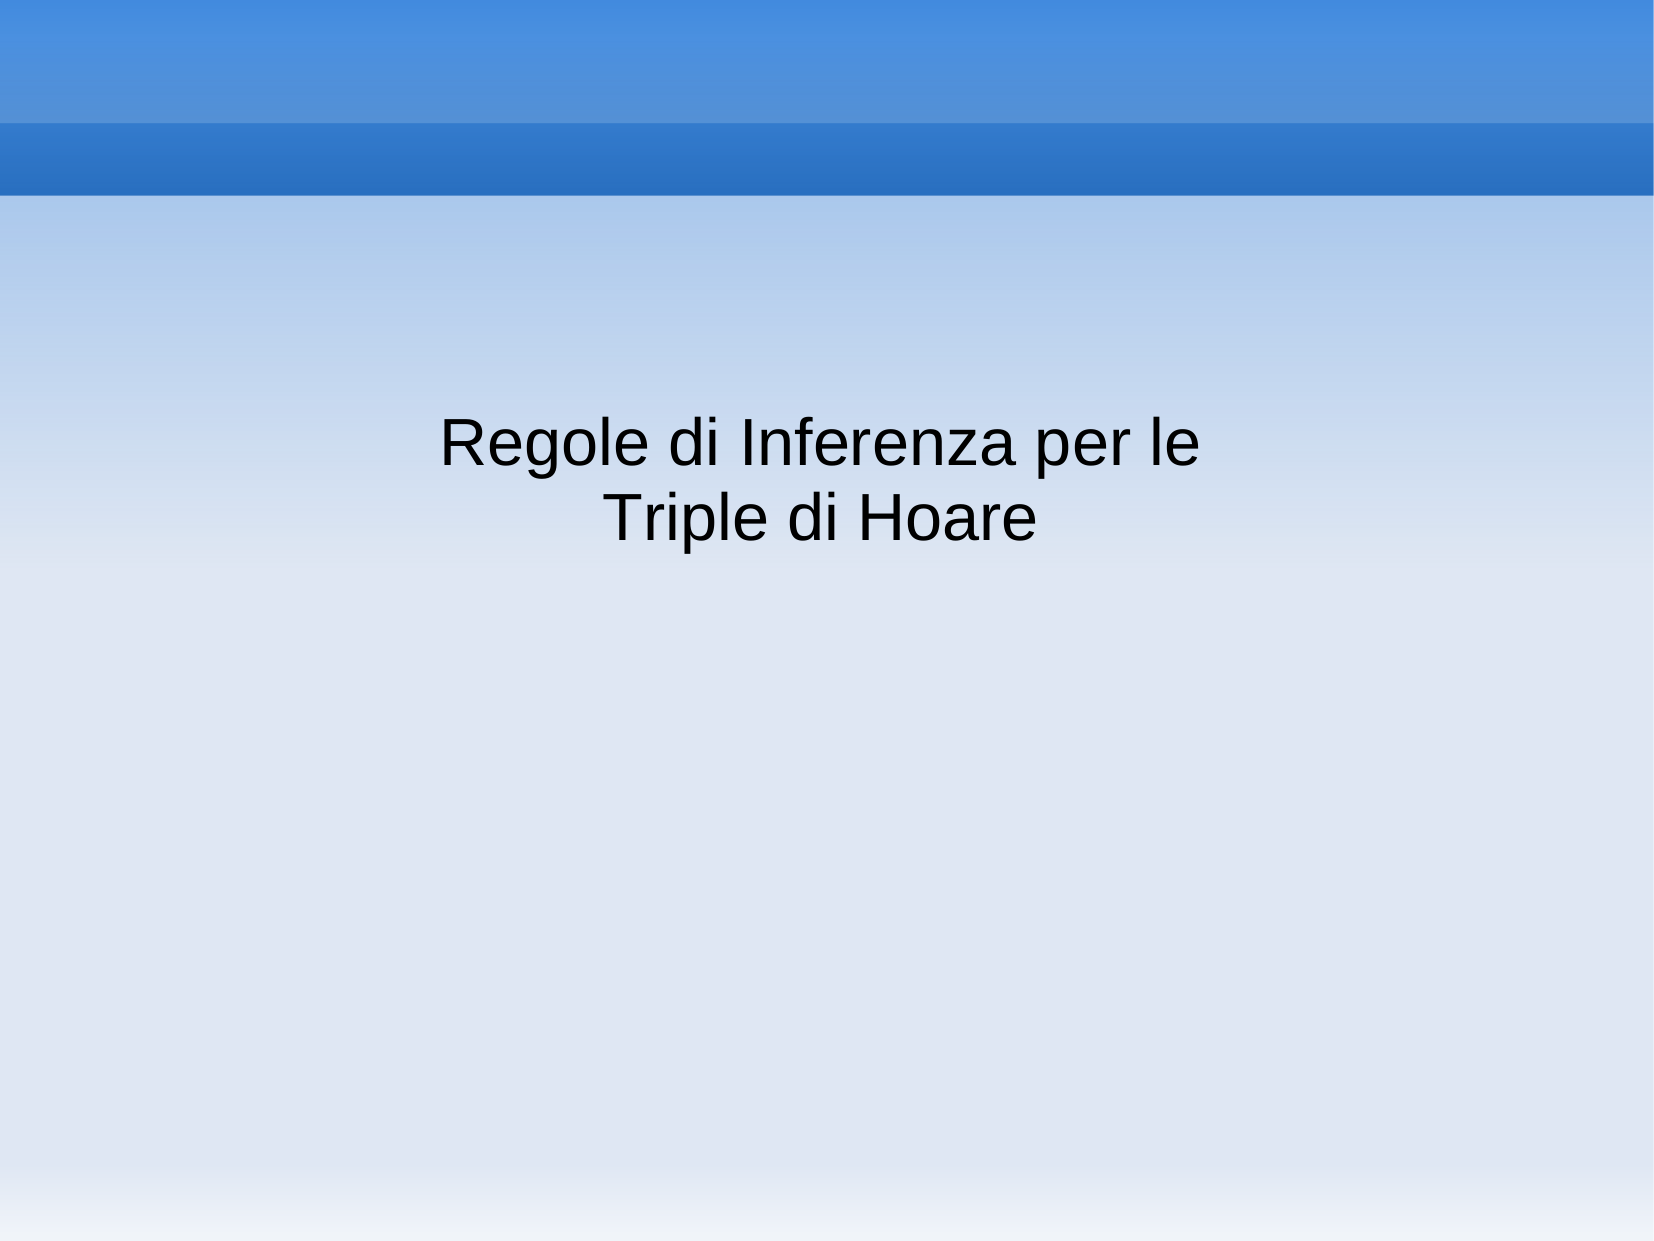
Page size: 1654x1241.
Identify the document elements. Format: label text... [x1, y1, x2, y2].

picture [0, 0, 1654, 1241]
subtitle Regole di Inferenza per le Triple di Hoare [76, 0, 1565, 960]
